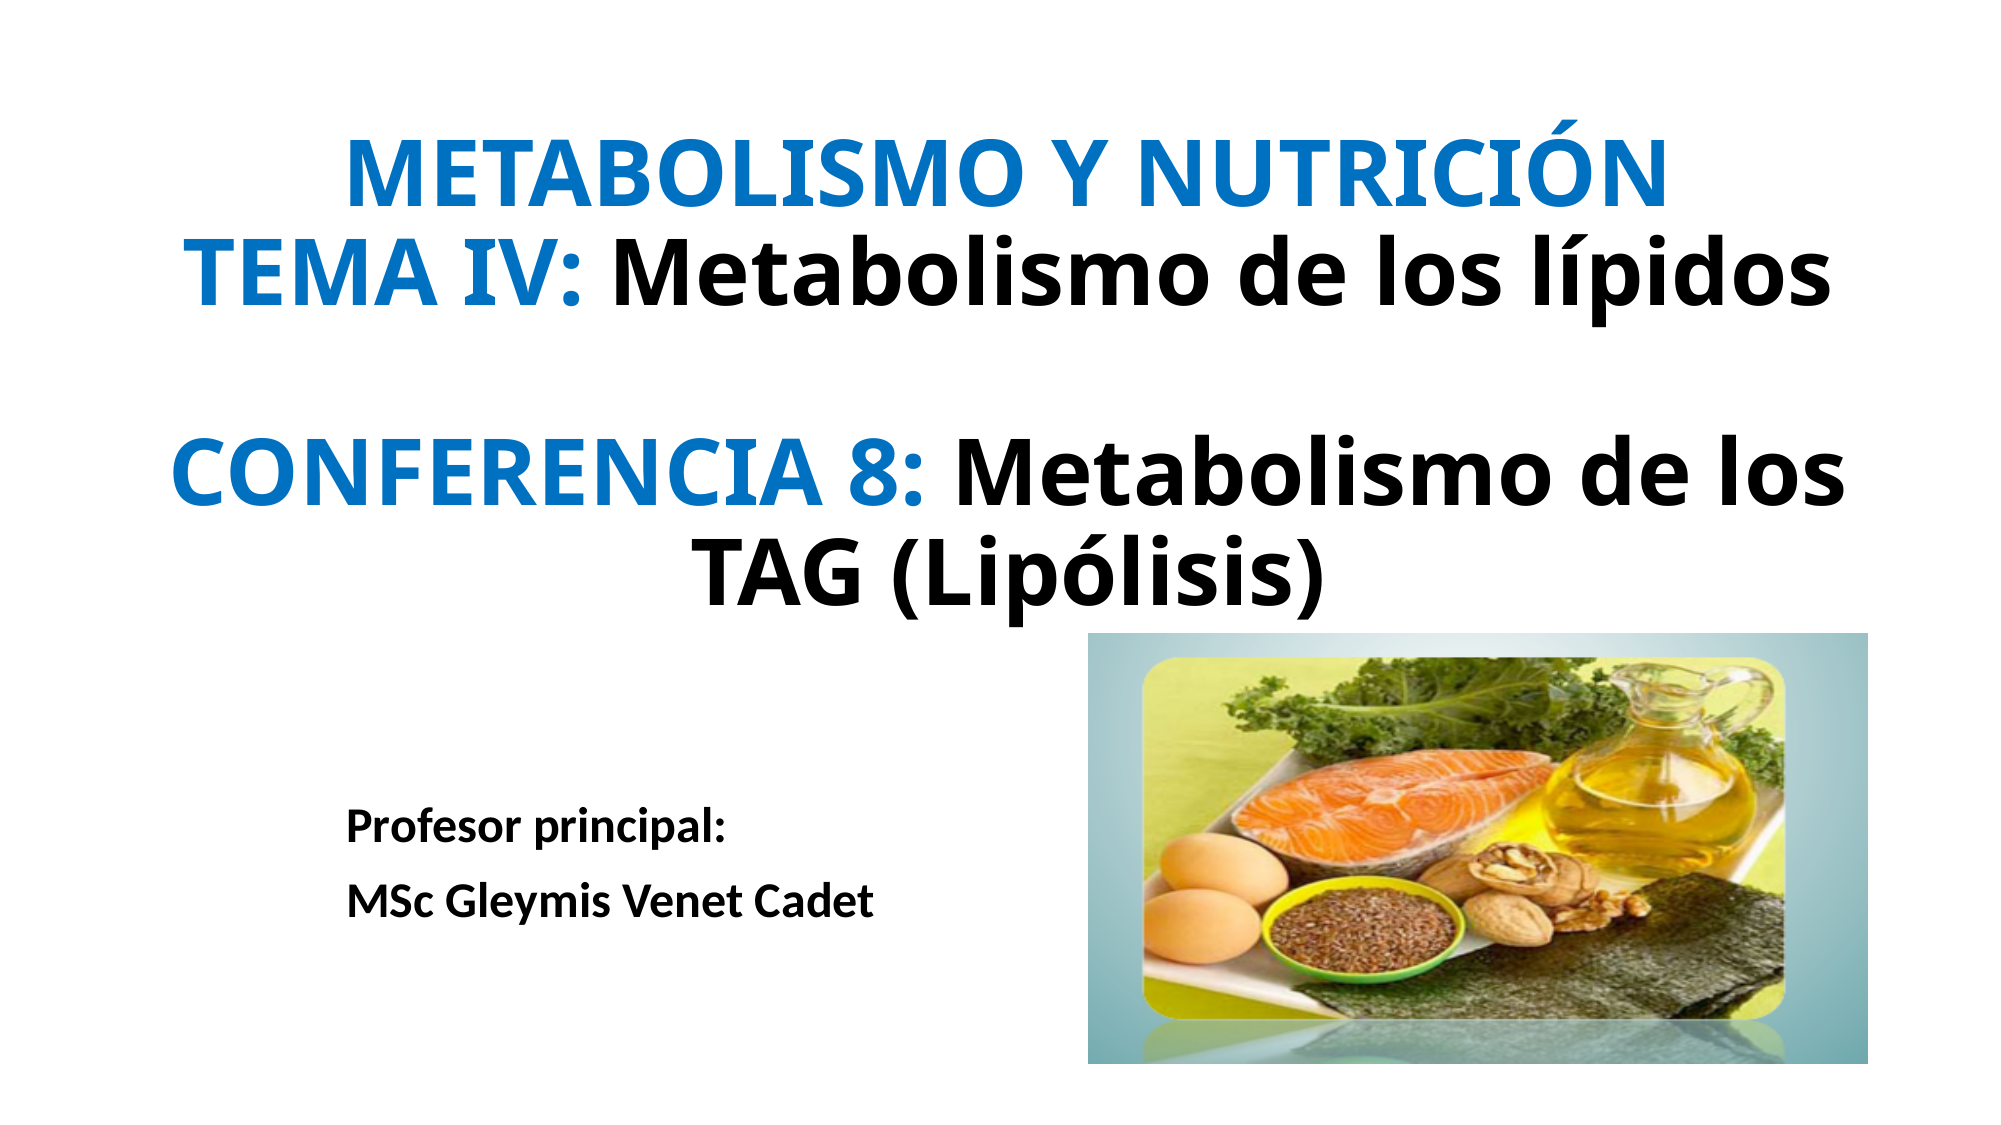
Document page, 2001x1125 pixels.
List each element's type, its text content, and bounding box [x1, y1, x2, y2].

text_box METABOLISMO Y NUTRICIÓN TEMA IV: Metabolismo de los lípidos CONFERENCIA 8: Metabolismo de los TAG (Lipólisis) [125, 111, 1892, 633]
text_box Profesor principal: MSc Gleymis Venet Cadet [331, 791, 931, 1064]
picture [1088, 633, 1868, 1064]
